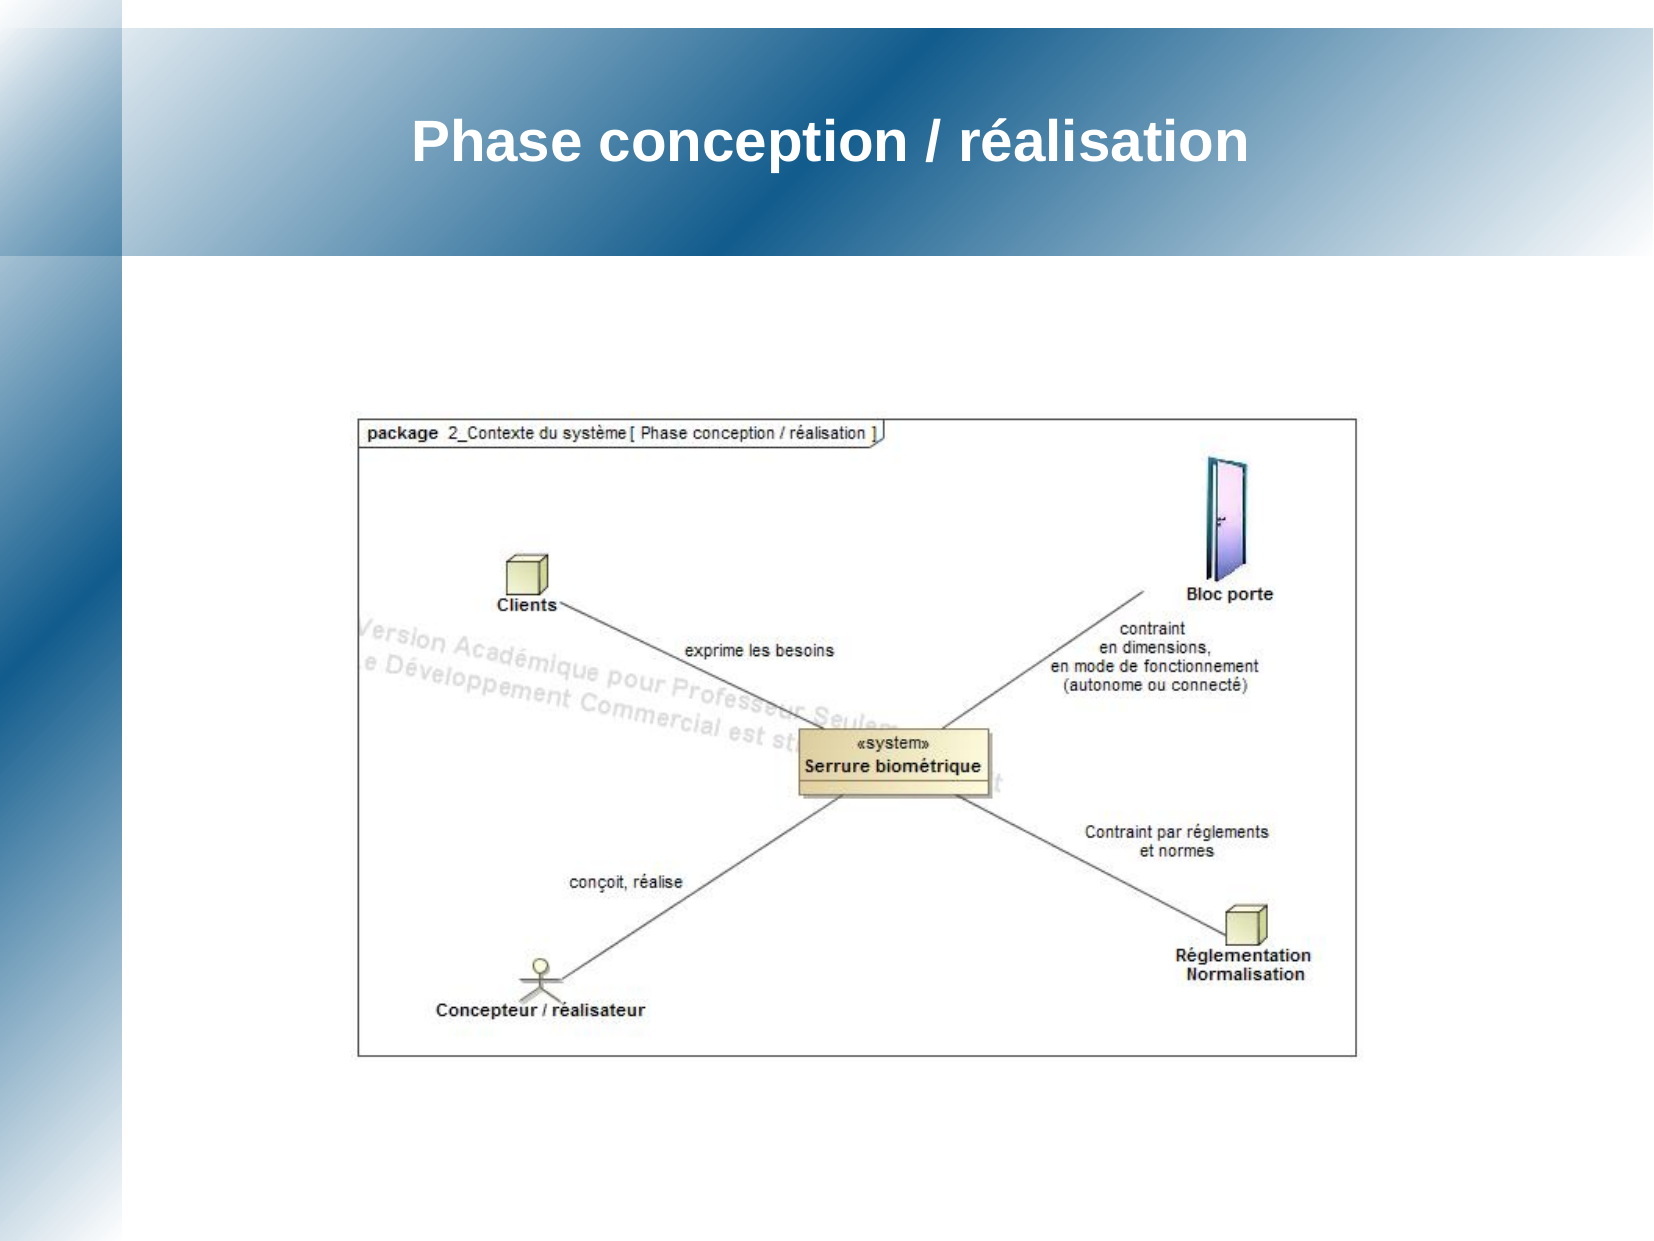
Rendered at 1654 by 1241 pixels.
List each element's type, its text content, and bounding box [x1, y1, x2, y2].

subtitle [127, 323, 1603, 1167]
title Phase conception / réalisation [125, 45, 1537, 238]
